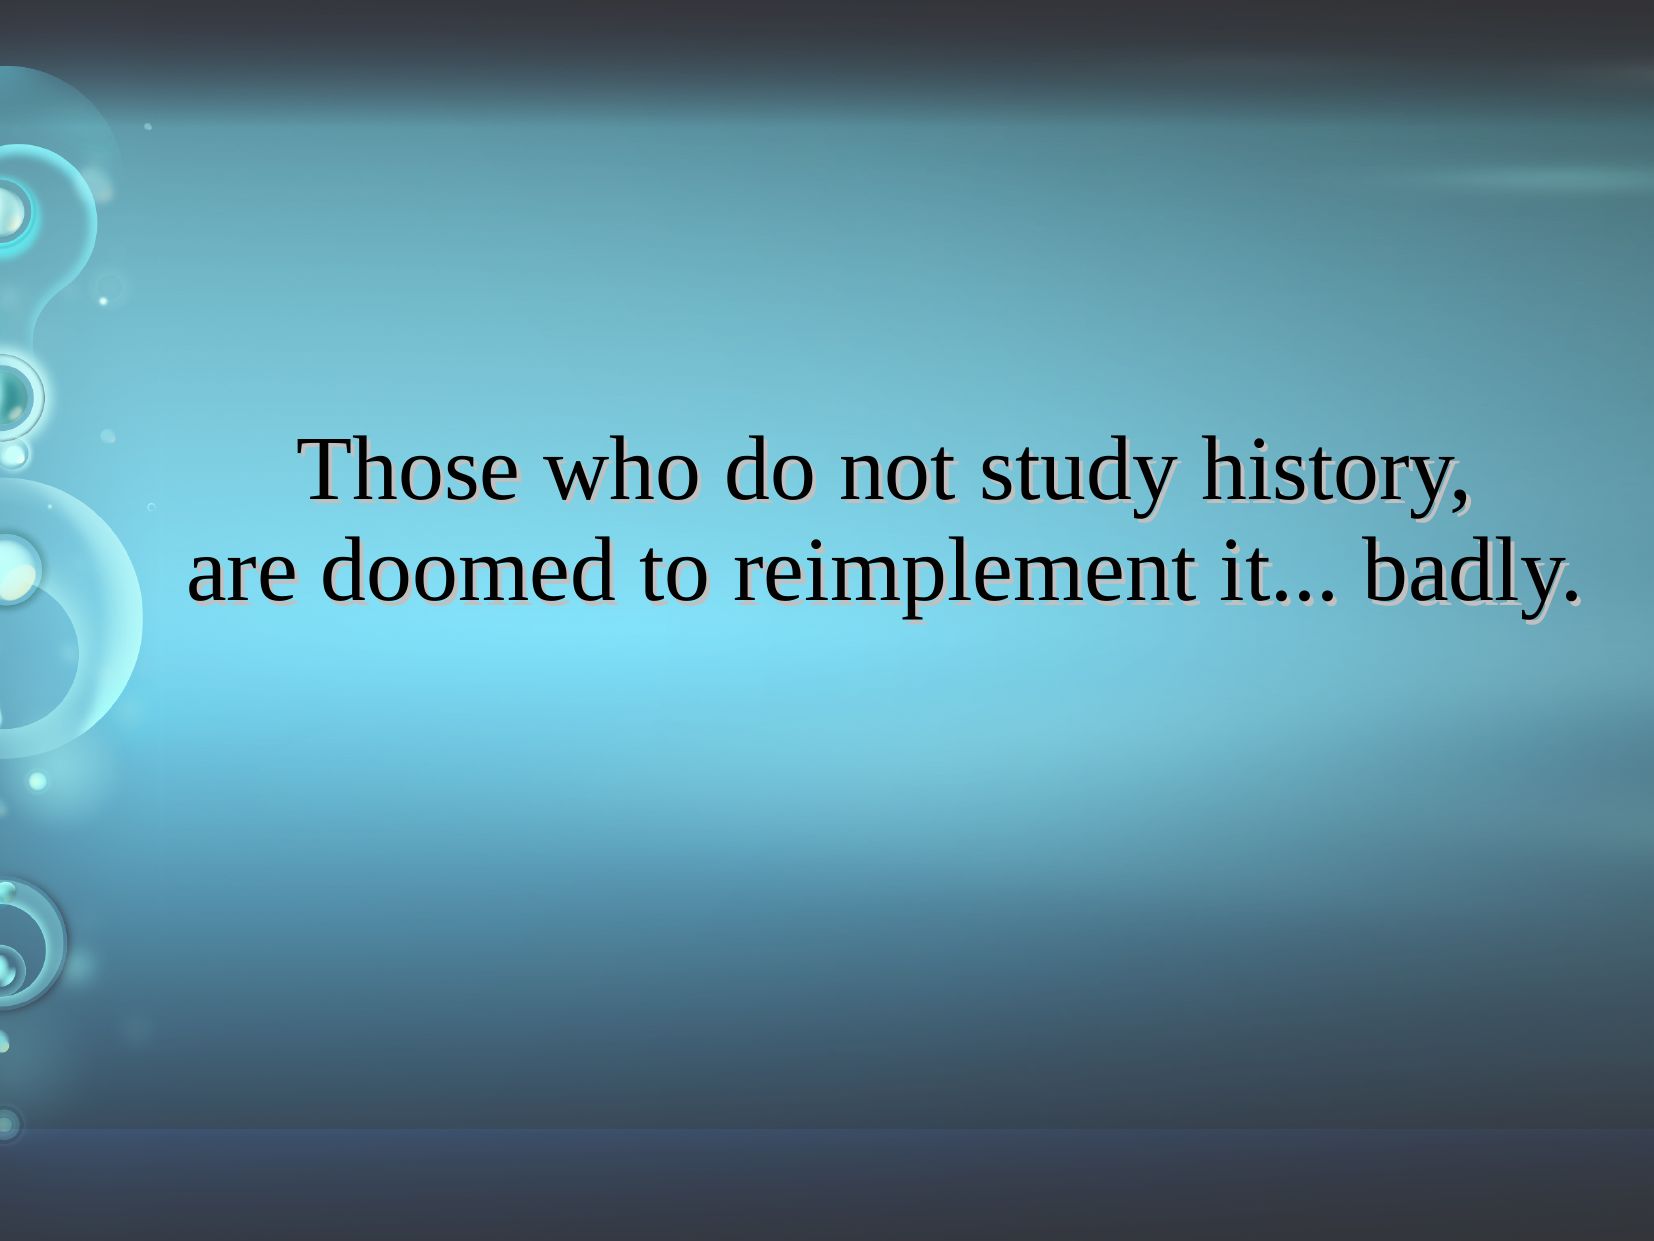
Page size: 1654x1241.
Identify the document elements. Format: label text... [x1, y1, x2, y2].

title Those who do not study history, are doomed to reimplement it... badly. [141, 415, 1630, 623]
